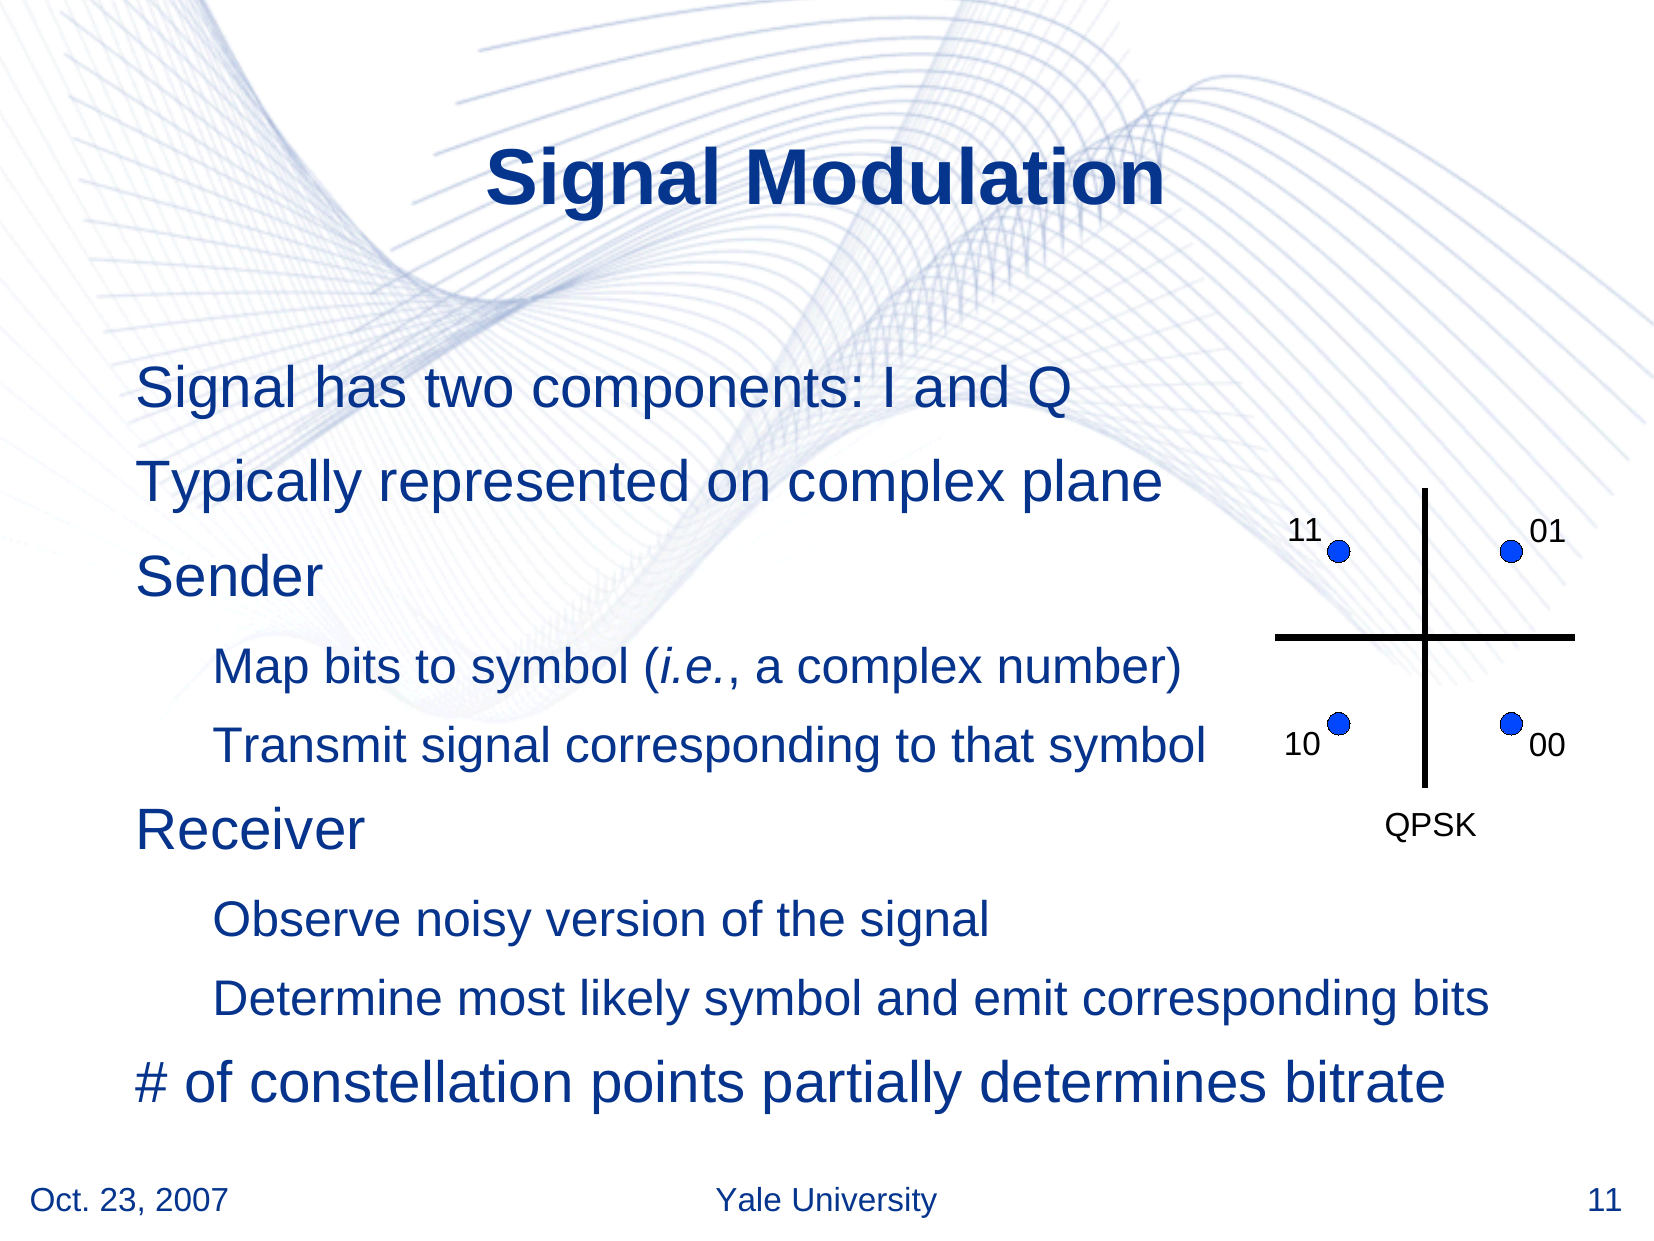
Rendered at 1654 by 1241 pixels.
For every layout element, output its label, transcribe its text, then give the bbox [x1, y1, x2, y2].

text_box QPSK [1384, 806, 1478, 844]
title Signal Modulation [118, 66, 1536, 288]
text_box 01 [1529, 512, 1567, 550]
text_box [1500, 540, 1523, 563]
text_box 11 [1287, 511, 1325, 549]
list Signal has two components: I and Q Typically represented on complex plane Sender Map bits to symbol (i.e., a complex number) Transmit signal corresponding to that symbol Receiver Observe noisy version of the signal Determine most likely symbol and emit corresponding bits # of constellation points partially determines bitrate [118, 354, 1536, 1116]
text_box [1500, 712, 1523, 736]
text_box 10 [1283, 725, 1322, 763]
text_box [1327, 540, 1351, 563]
picture [0, 0, 1654, 1241]
text_box [1327, 712, 1351, 736]
text_box 00 [1528, 726, 1567, 839]
